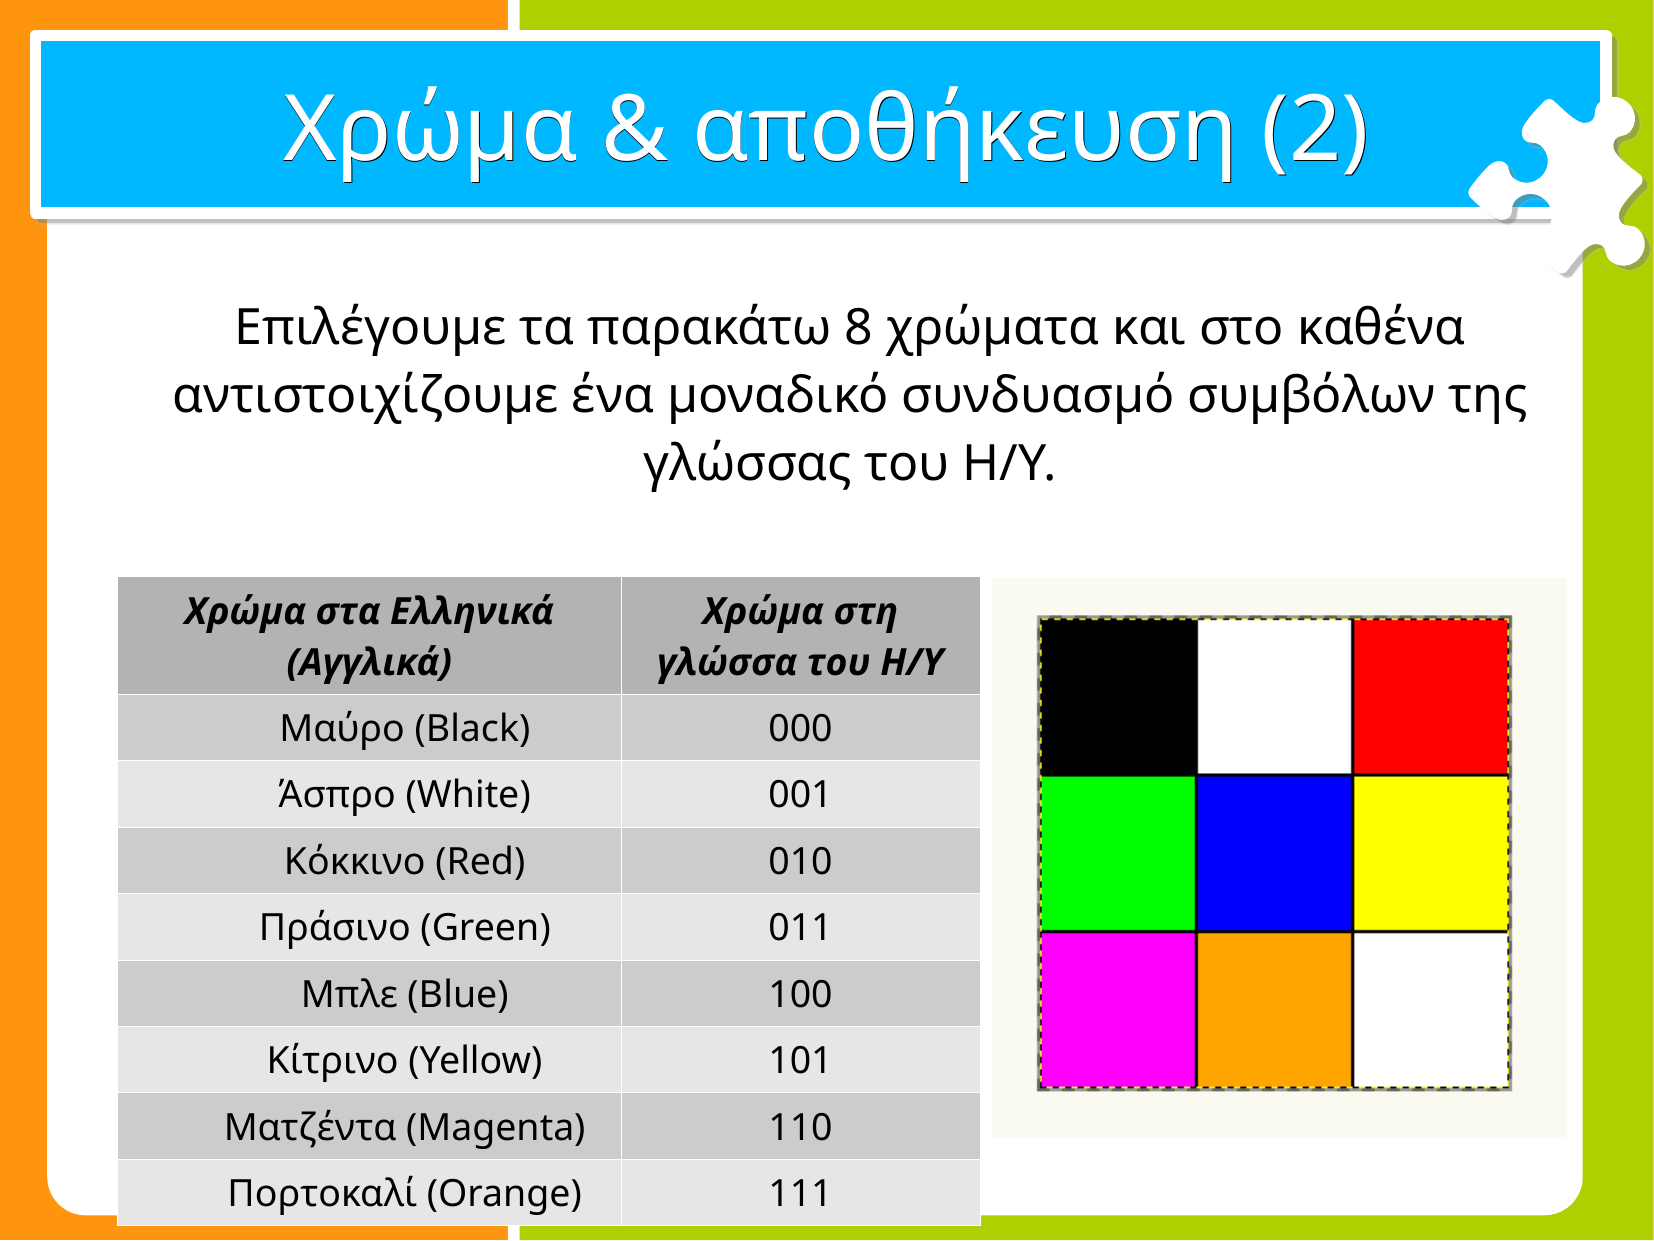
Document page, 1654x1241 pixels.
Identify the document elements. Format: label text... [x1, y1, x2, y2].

table_cell Μαύρο (Black) [118, 695, 621, 760]
table_cell 010 [622, 828, 980, 893]
table_cell 000 [622, 695, 980, 760]
table_header Χρώμα στα Ελληνικά (Αγγλικά) [118, 577, 621, 694]
table_cell Πορτοκαλί (Orange) [118, 1160, 621, 1225]
table_cell 011 [622, 894, 980, 960]
table_cell Κόκκινο (Red) [118, 828, 621, 893]
picture [992, 578, 1567, 1137]
text_box Επιλέγουμε τα παρακάτω 8 χρώματα και στο καθένα αντιστοιχίζουμε ένα μοναδικό συνδυασμό συμβόλων της γλώσσας του Η/Υ. [118, 283, 1548, 523]
table_cell Κίτρινο (Yellow) [118, 1027, 621, 1092]
table_cell Ματζέντα (Magenta) [118, 1093, 621, 1159]
title Χρώμα & αποθήκευση (2) [82, 49, 1571, 201]
table_cell 100 [622, 961, 980, 1026]
table_cell 111 [622, 1160, 980, 1225]
table_cell 001 [622, 761, 980, 827]
table_cell 101 [622, 1027, 980, 1092]
table_header Χρώμα στη γλώσσα του Η/Υ [622, 577, 980, 694]
table_cell Άσπρο (White) [118, 761, 621, 827]
table_cell Μπλε (Blue) [118, 961, 621, 1026]
table_cell 110 [622, 1093, 980, 1159]
table_cell Πράσινο (Green) [118, 894, 621, 960]
